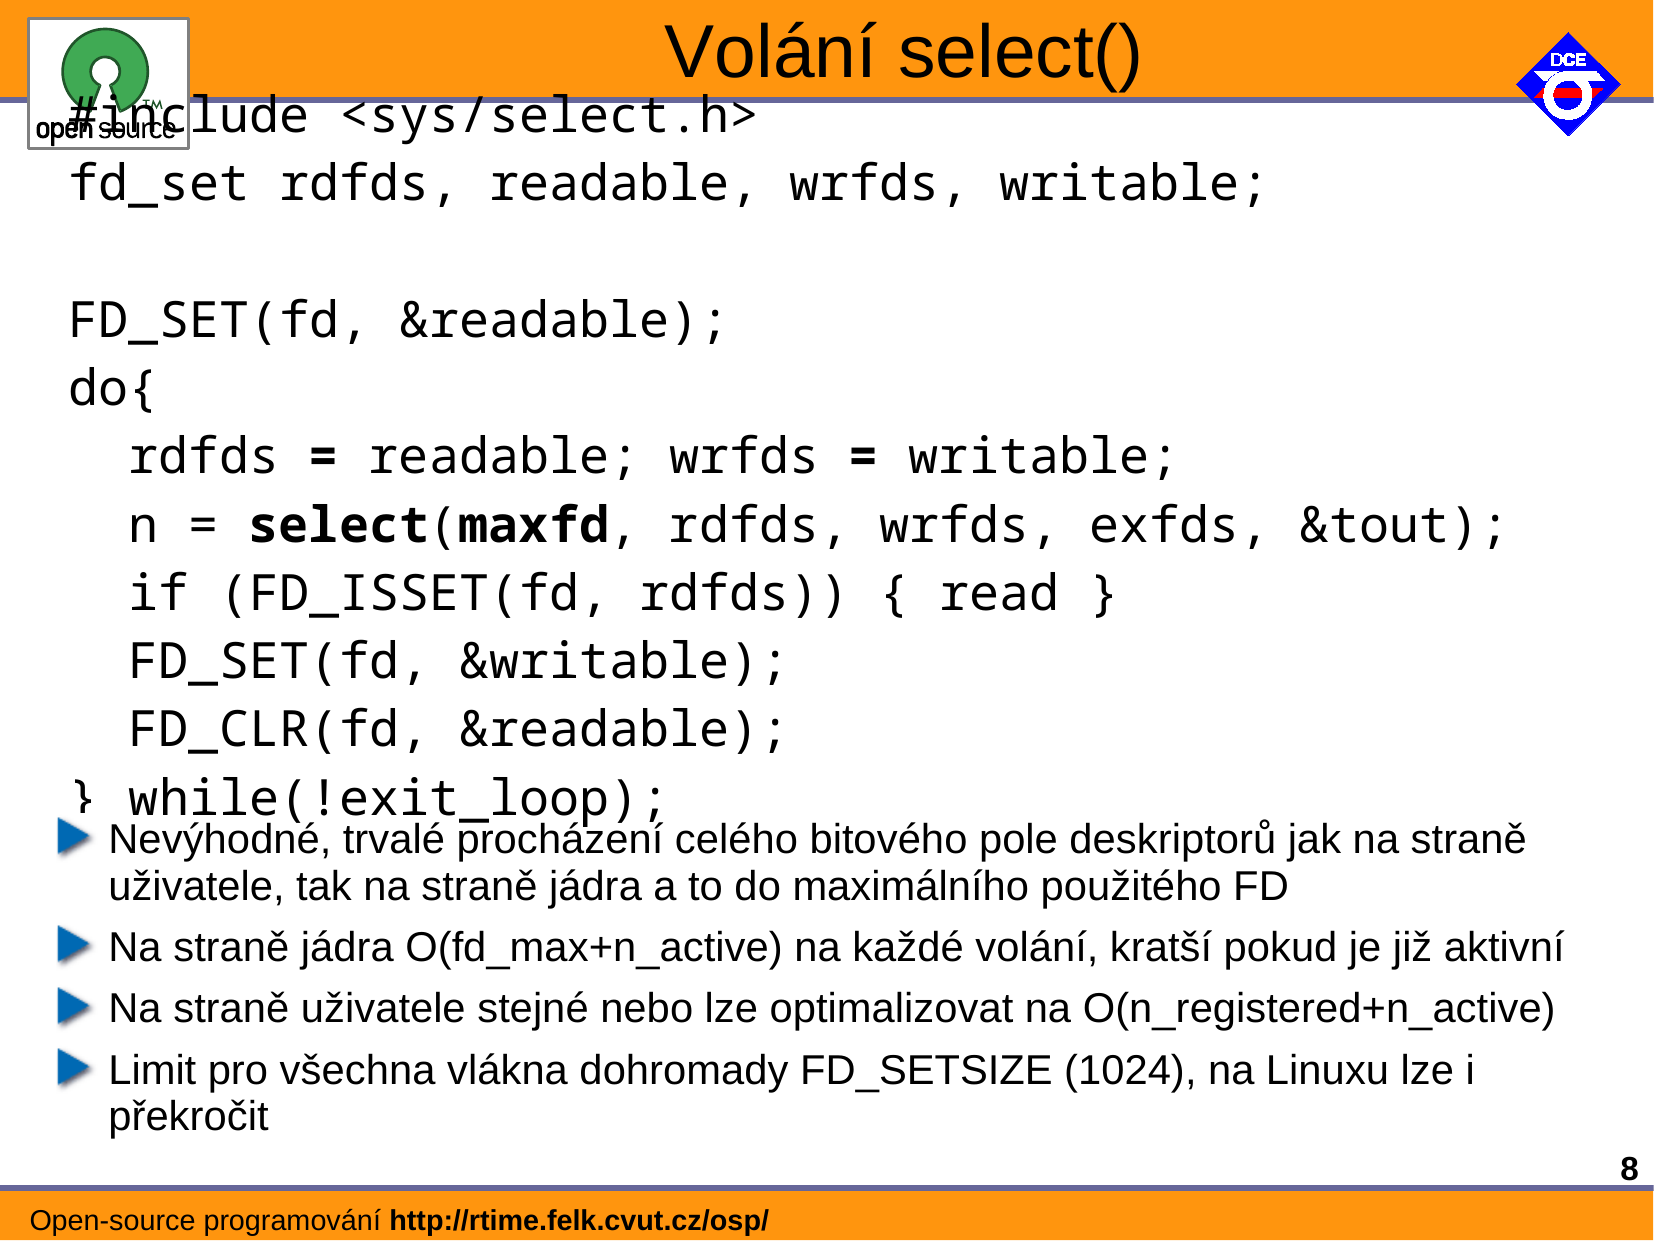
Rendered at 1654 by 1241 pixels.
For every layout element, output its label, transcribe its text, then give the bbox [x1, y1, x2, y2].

subtitle #include <sys/select.h> fd_set rdfds, readable, wrfds, writable; FD_SET(fd, &readable); do{ rdfds = readable; wrfds = writable; n = select(maxfd, rdfds, wrfds, exfds, &tout); if (FD_ISSET(fd, rdfds)) { read } FD_SET(fd, &writable); FD_CLR(fd, &readable); } while(!exit_loop); [68, 155, 1592, 815]
title Volání select() [178, 4, 1631, 98]
list Nevýhodné, trvalé procházení celého bitového pole deskriptorů jak na straně uživatele, tak na straně jádra a to do maximálního použitého FD Na straně jádra O(fd_max+n_active) na každé volání, kratší pokud je již aktivní Na straně uživatele stejné nebo lze optimalizovat na O(n_registered+n_active) Limit pro všechna vlákna dohromady FD_SETSIZE (1024), na Linuxu lze i překročit [37, 815, 1600, 1173]
